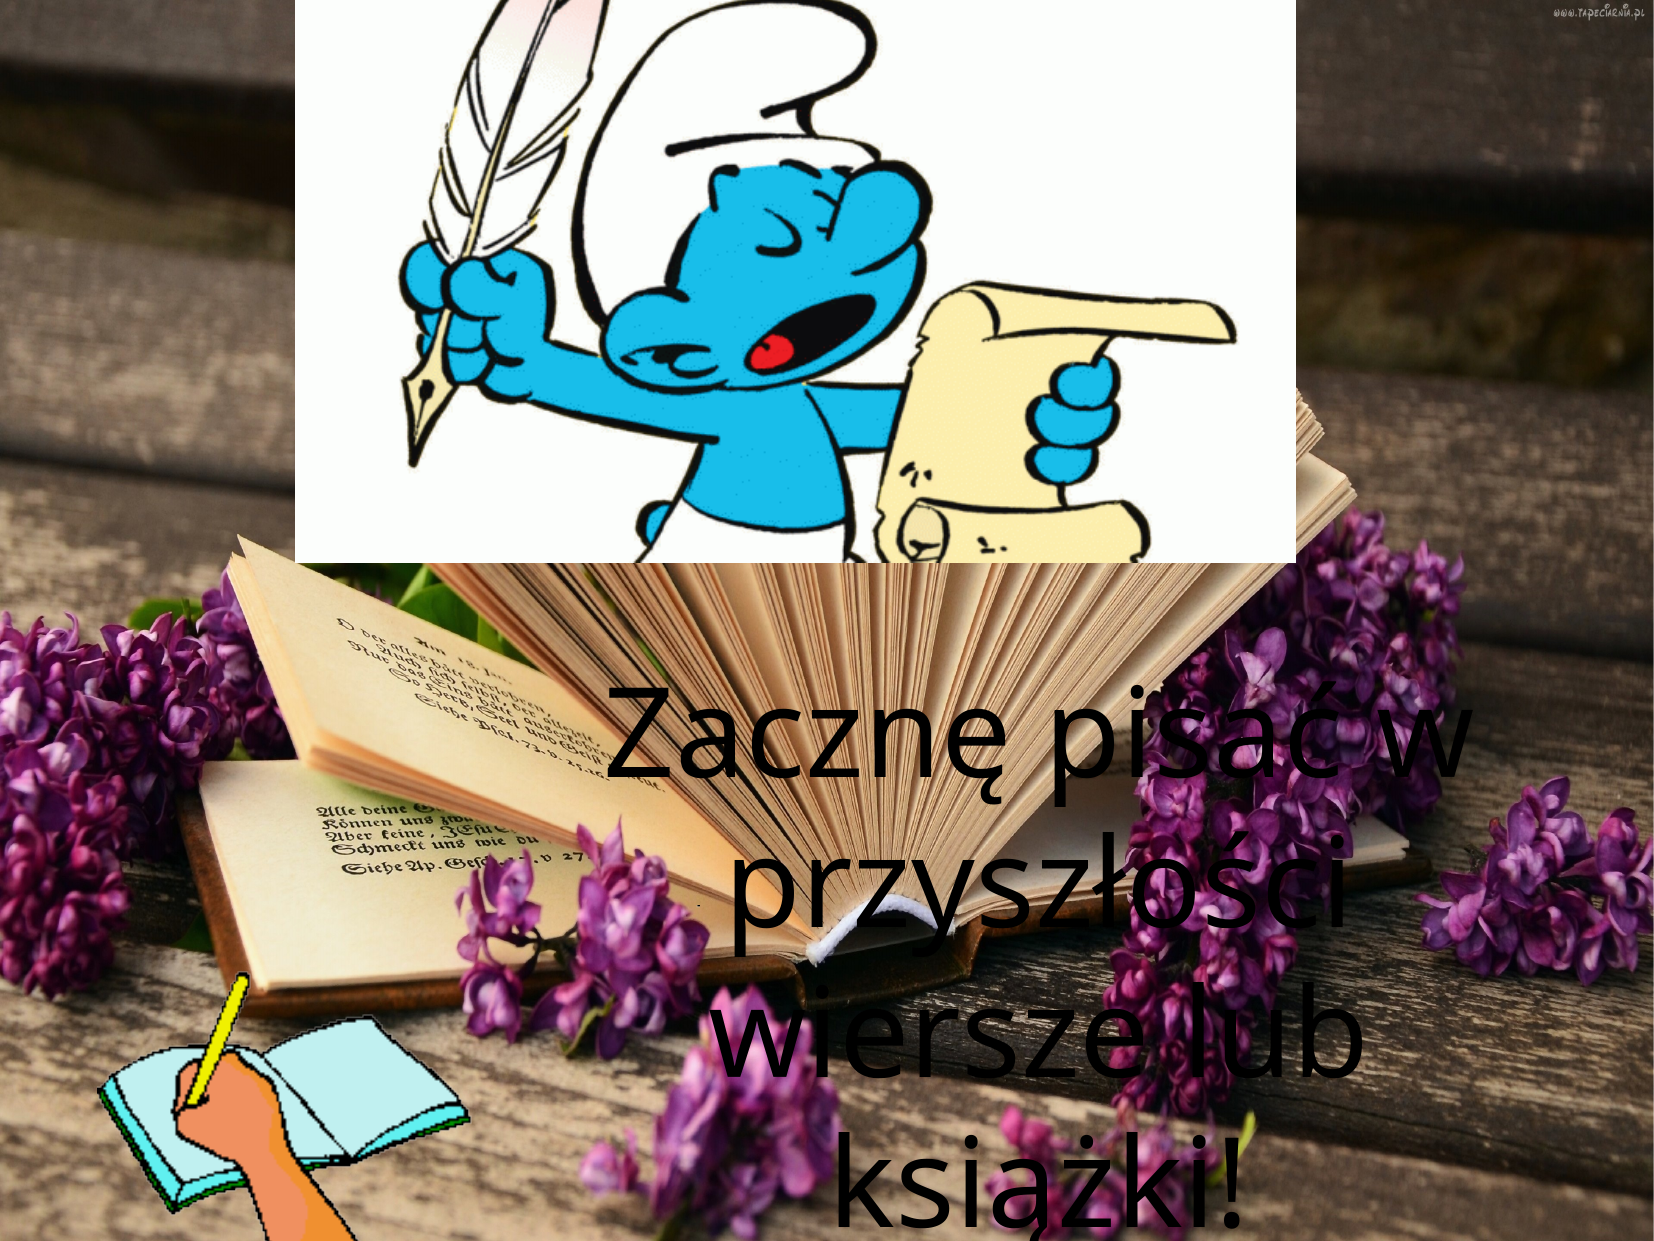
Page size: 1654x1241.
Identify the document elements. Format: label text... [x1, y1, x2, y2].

picture [97, 905, 700, 1241]
title Zacznę pisać w przyszłości wiersze lub książki! [531, 652, 1548, 1193]
picture [295, 0, 1296, 563]
